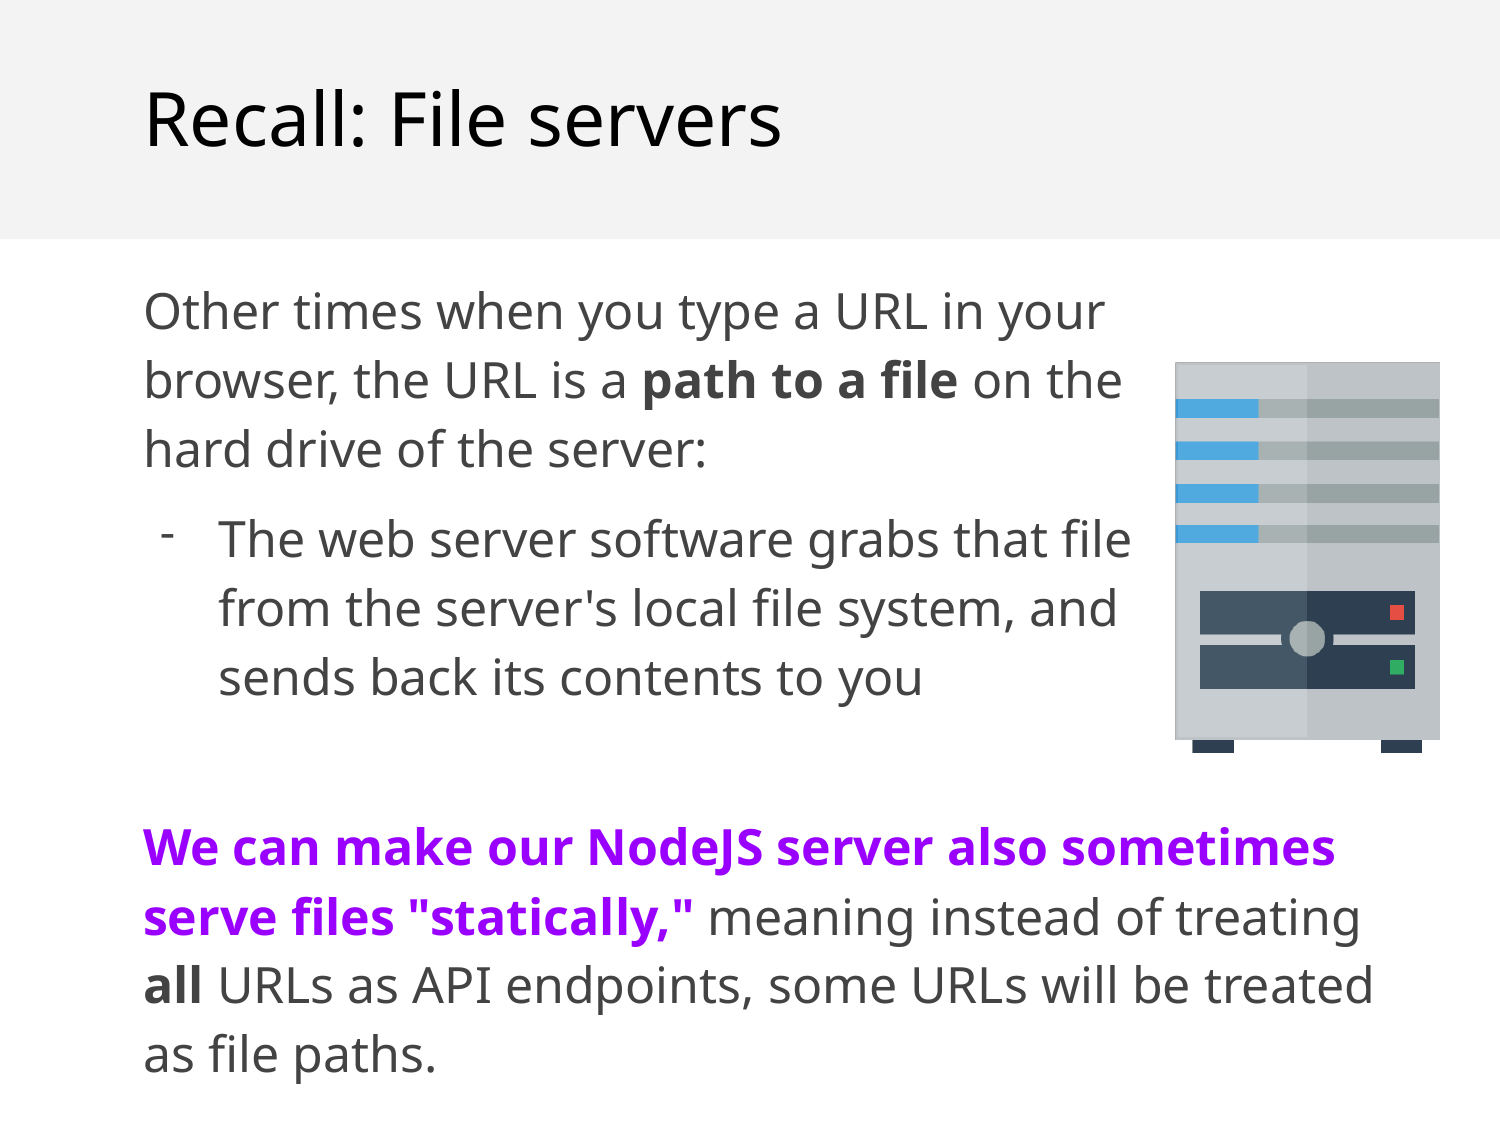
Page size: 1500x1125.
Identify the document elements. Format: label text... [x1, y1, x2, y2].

list Other times when you type a URL in your browser, the URL is a path to a file on the hard drive of the server: The web server software grabs that file from the server's local file system, and sends back its contents to you [128, 255, 1177, 730]
list We can make our NodeJS server also sometimes serve files "statically," meaning instead of treating all URLs as API endpoints, some URLs will be treated as file paths. [128, 791, 1412, 1071]
picture [1096, 354, 1500, 771]
title Recall: File servers [128, 56, 1372, 183]
